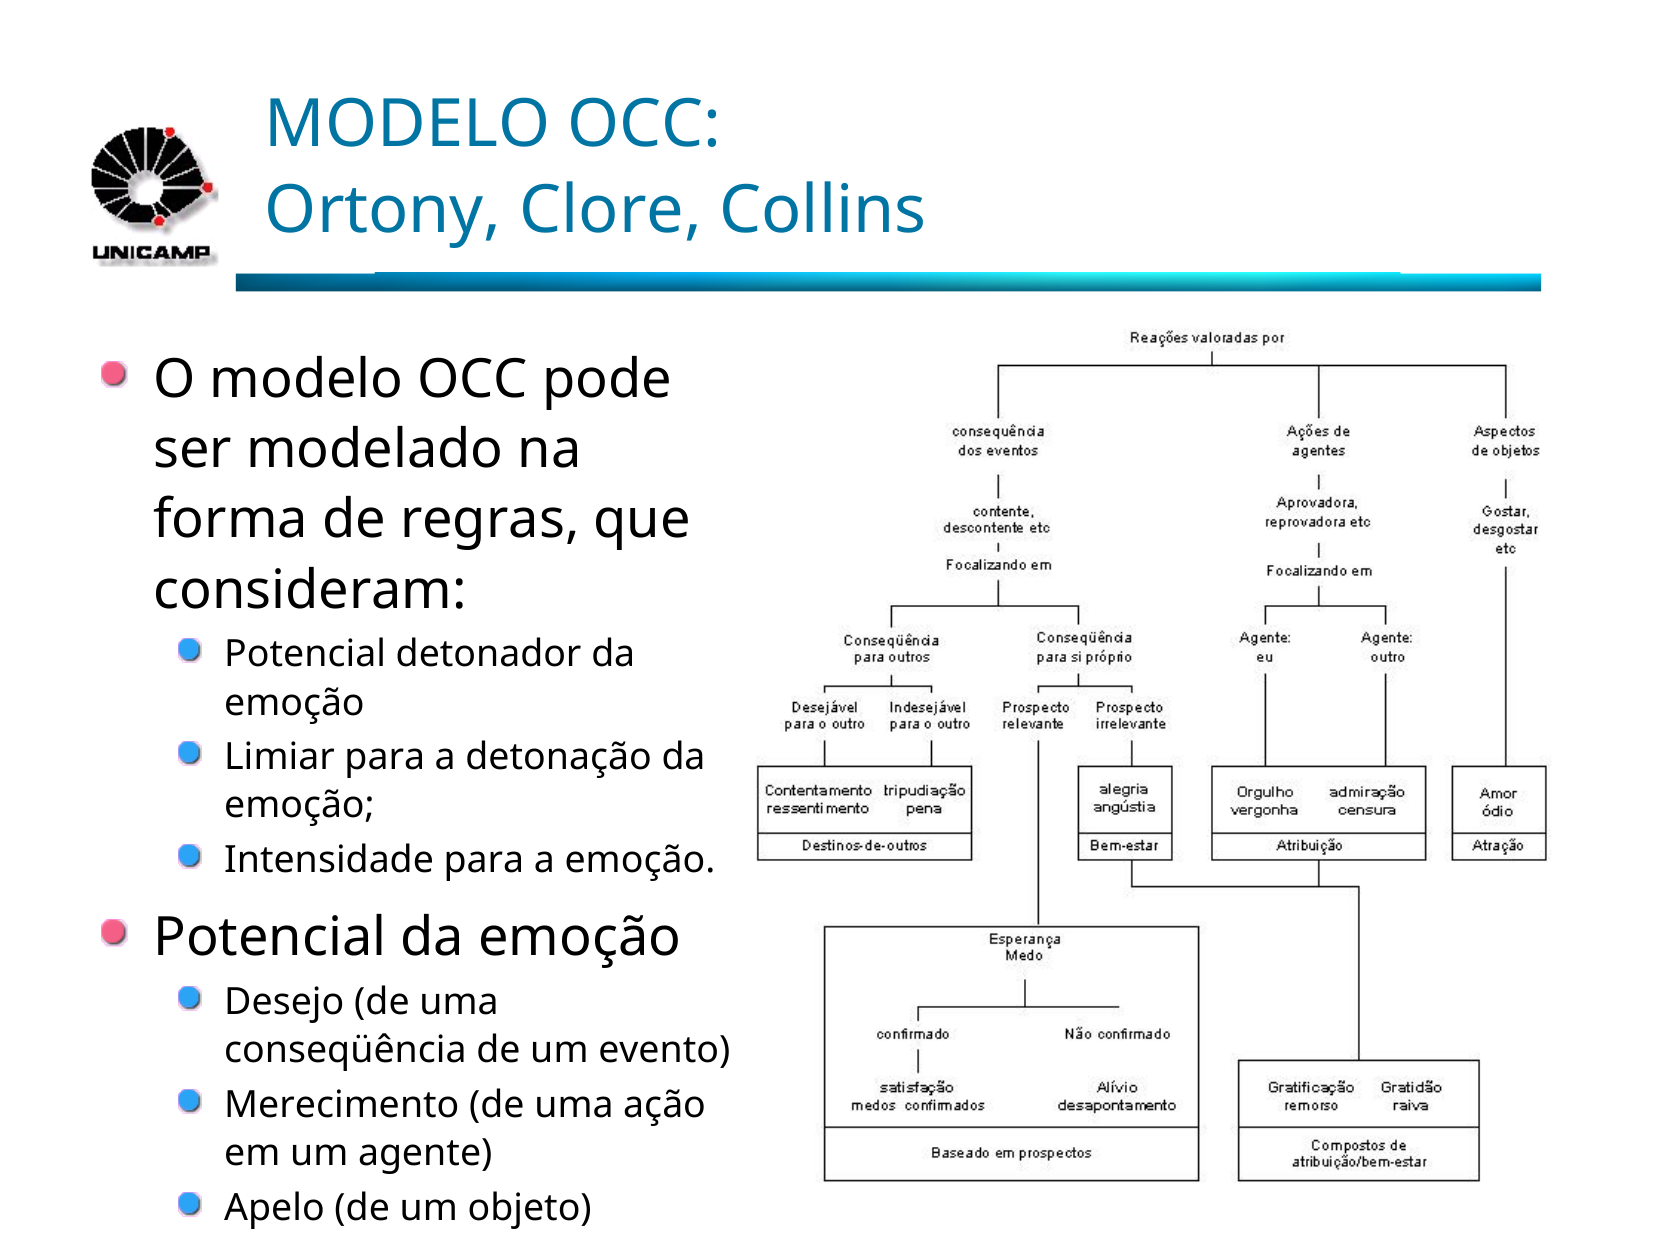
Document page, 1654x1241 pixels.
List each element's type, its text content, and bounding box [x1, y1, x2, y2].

picture [177, 1096, 203, 1115]
picture [177, 1191, 203, 1218]
list O modelo OCC pode ser modelado na forma de regras, que consideram: Potencial detonador da emoção Limiar para a detonação da emoção; Intensidade para a emoção. Potencial da emoção Desejo (de uma conseqüência de um evento) Merecimento (de uma ação em um agente) Apelo (de um objeto) [82, 340, 744, 1096]
picture [744, 316, 1581, 1195]
picture [125, 272, 1654, 295]
title MODELO OCC: Ortony, Clore, Collins [264, 42, 1534, 250]
